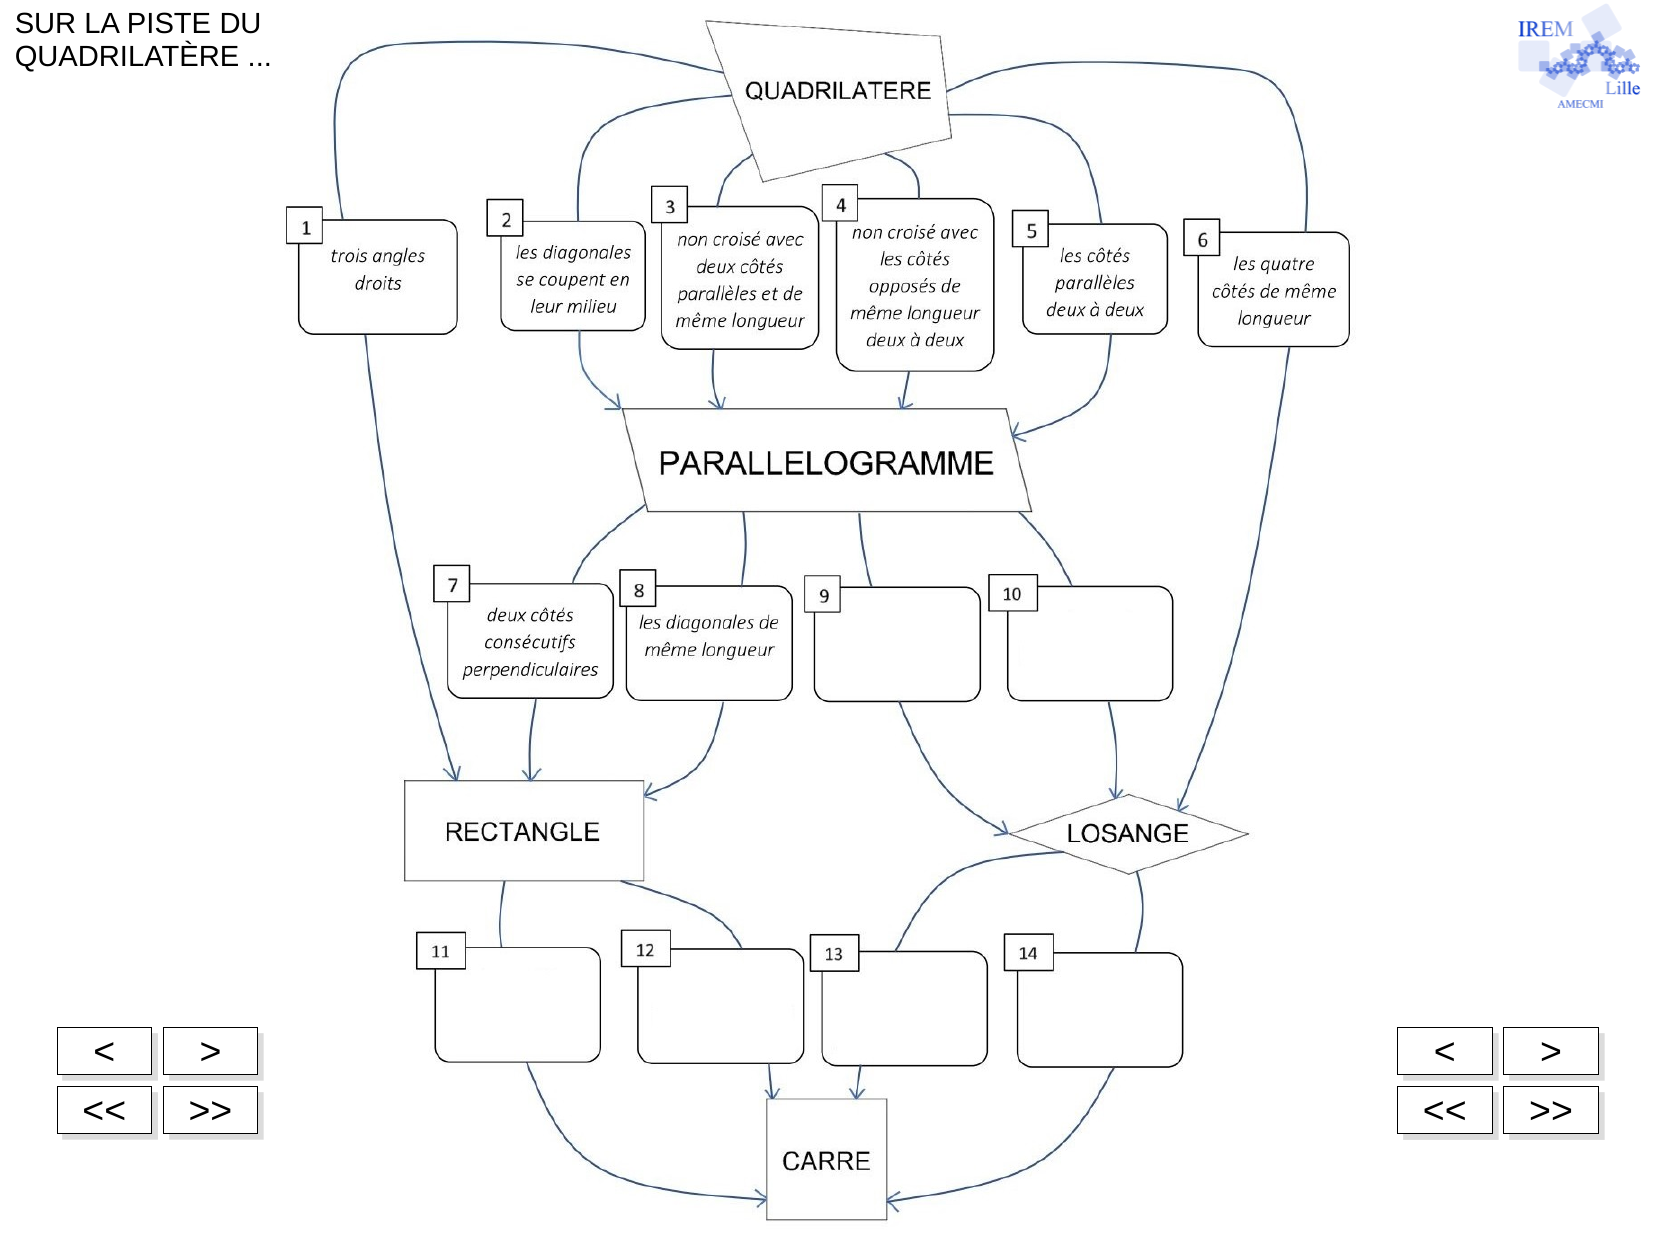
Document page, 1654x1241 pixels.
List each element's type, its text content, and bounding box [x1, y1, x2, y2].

text_box < [57, 1027, 152, 1075]
picture [269, 0, 1384, 1241]
text_box SUR LA PISTE DU QUADRILATÈRE ... [0, 0, 302, 88]
text_box >> [163, 1086, 258, 1134]
text_box << [1397, 1086, 1493, 1134]
text_box > [163, 1027, 258, 1075]
picture [1503, 0, 1654, 112]
text_box >> [1503, 1086, 1599, 1134]
text_box << [57, 1086, 152, 1134]
text_box < [1397, 1027, 1493, 1075]
text_box > [1503, 1027, 1599, 1075]
